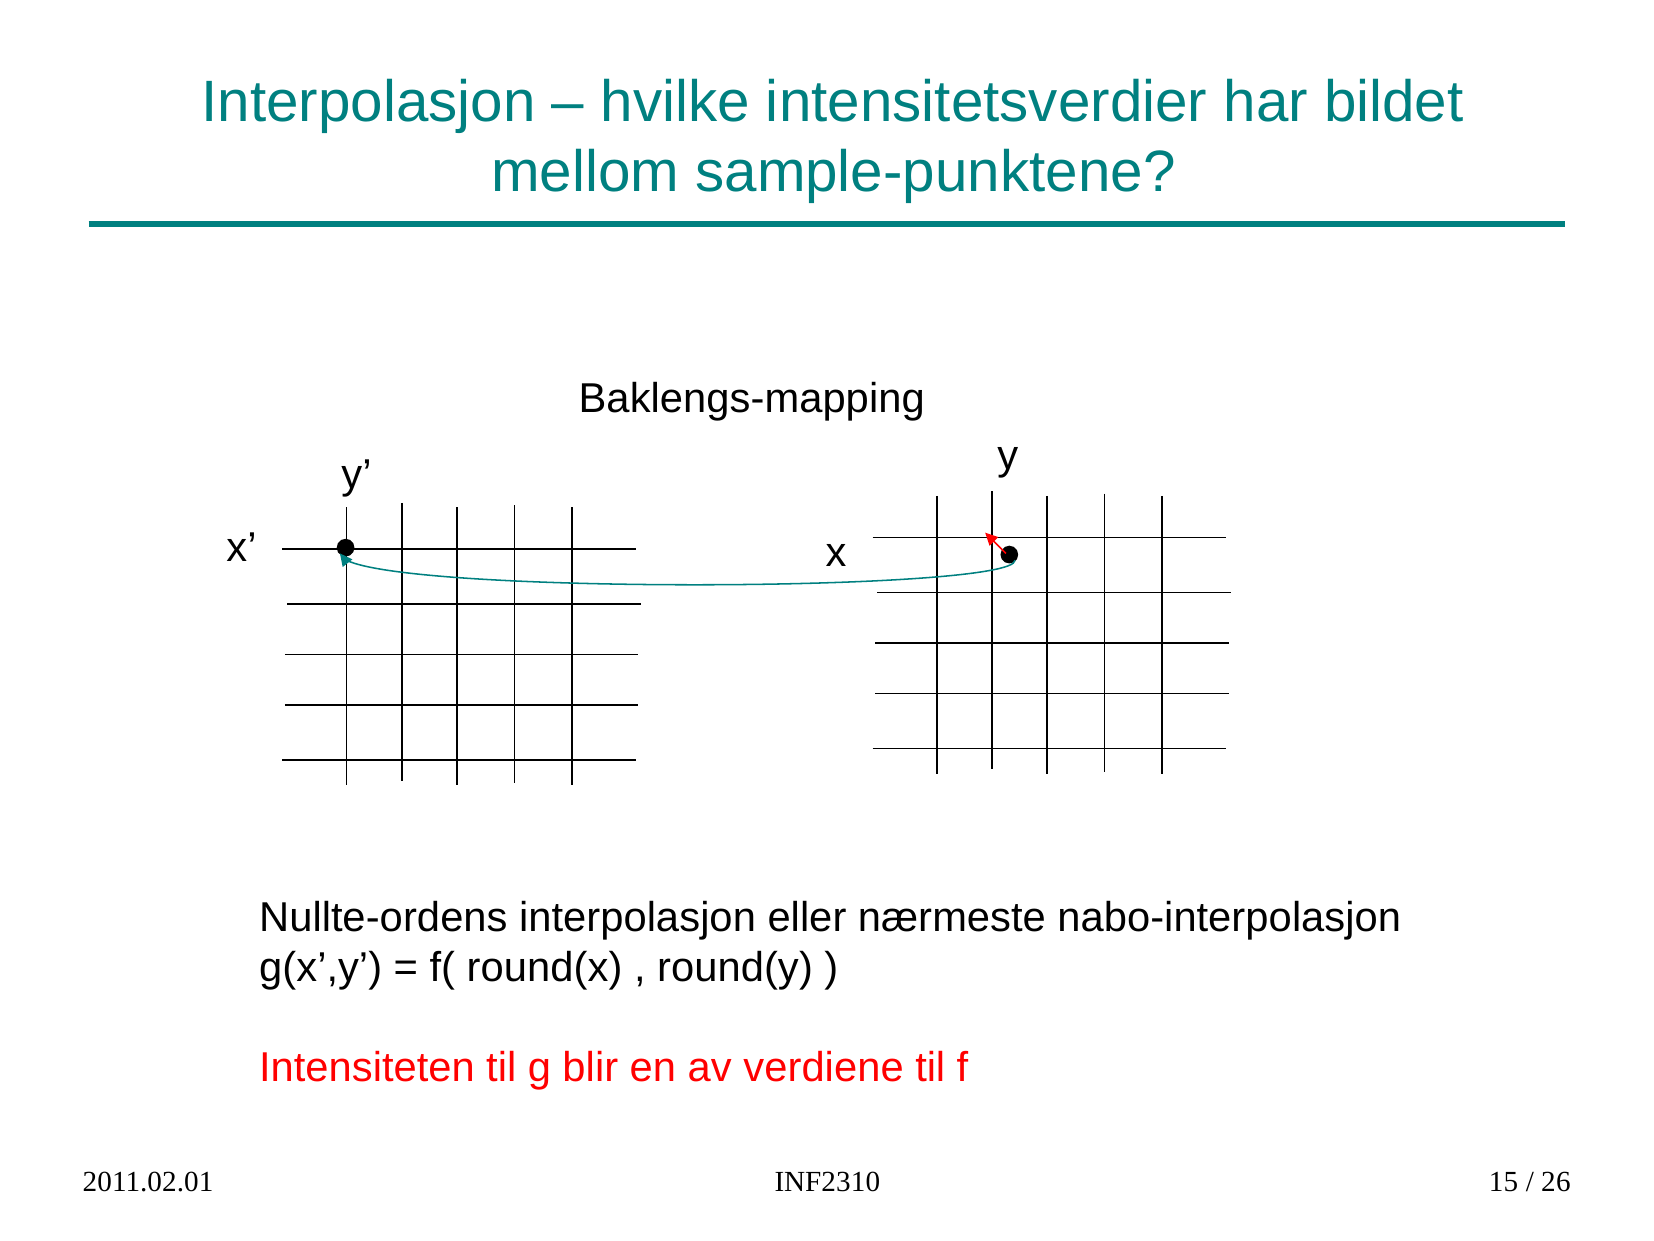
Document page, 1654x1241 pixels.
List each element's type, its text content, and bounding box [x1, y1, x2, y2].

text_box y’ [326, 438, 387, 505]
text_box x [810, 517, 862, 581]
text_box Nullte-ordens interpolasjon eller nærmeste nabo-interpolasjon g(x’,y’) = f( round(x) , round(y) ) Intensiteten til g blir en av verdiene til f [244, 882, 1417, 1098]
text_box [337, 539, 354, 556]
text_box y [982, 419, 1034, 486]
title Interpolasjon – hvilke intensitetsverdier har bildet mellom sample-punktene? [130, 43, 1537, 223]
text_box x’ [211, 512, 272, 578]
text_box [1001, 546, 1018, 563]
text_box Baklengs-mapping [563, 363, 940, 429]
